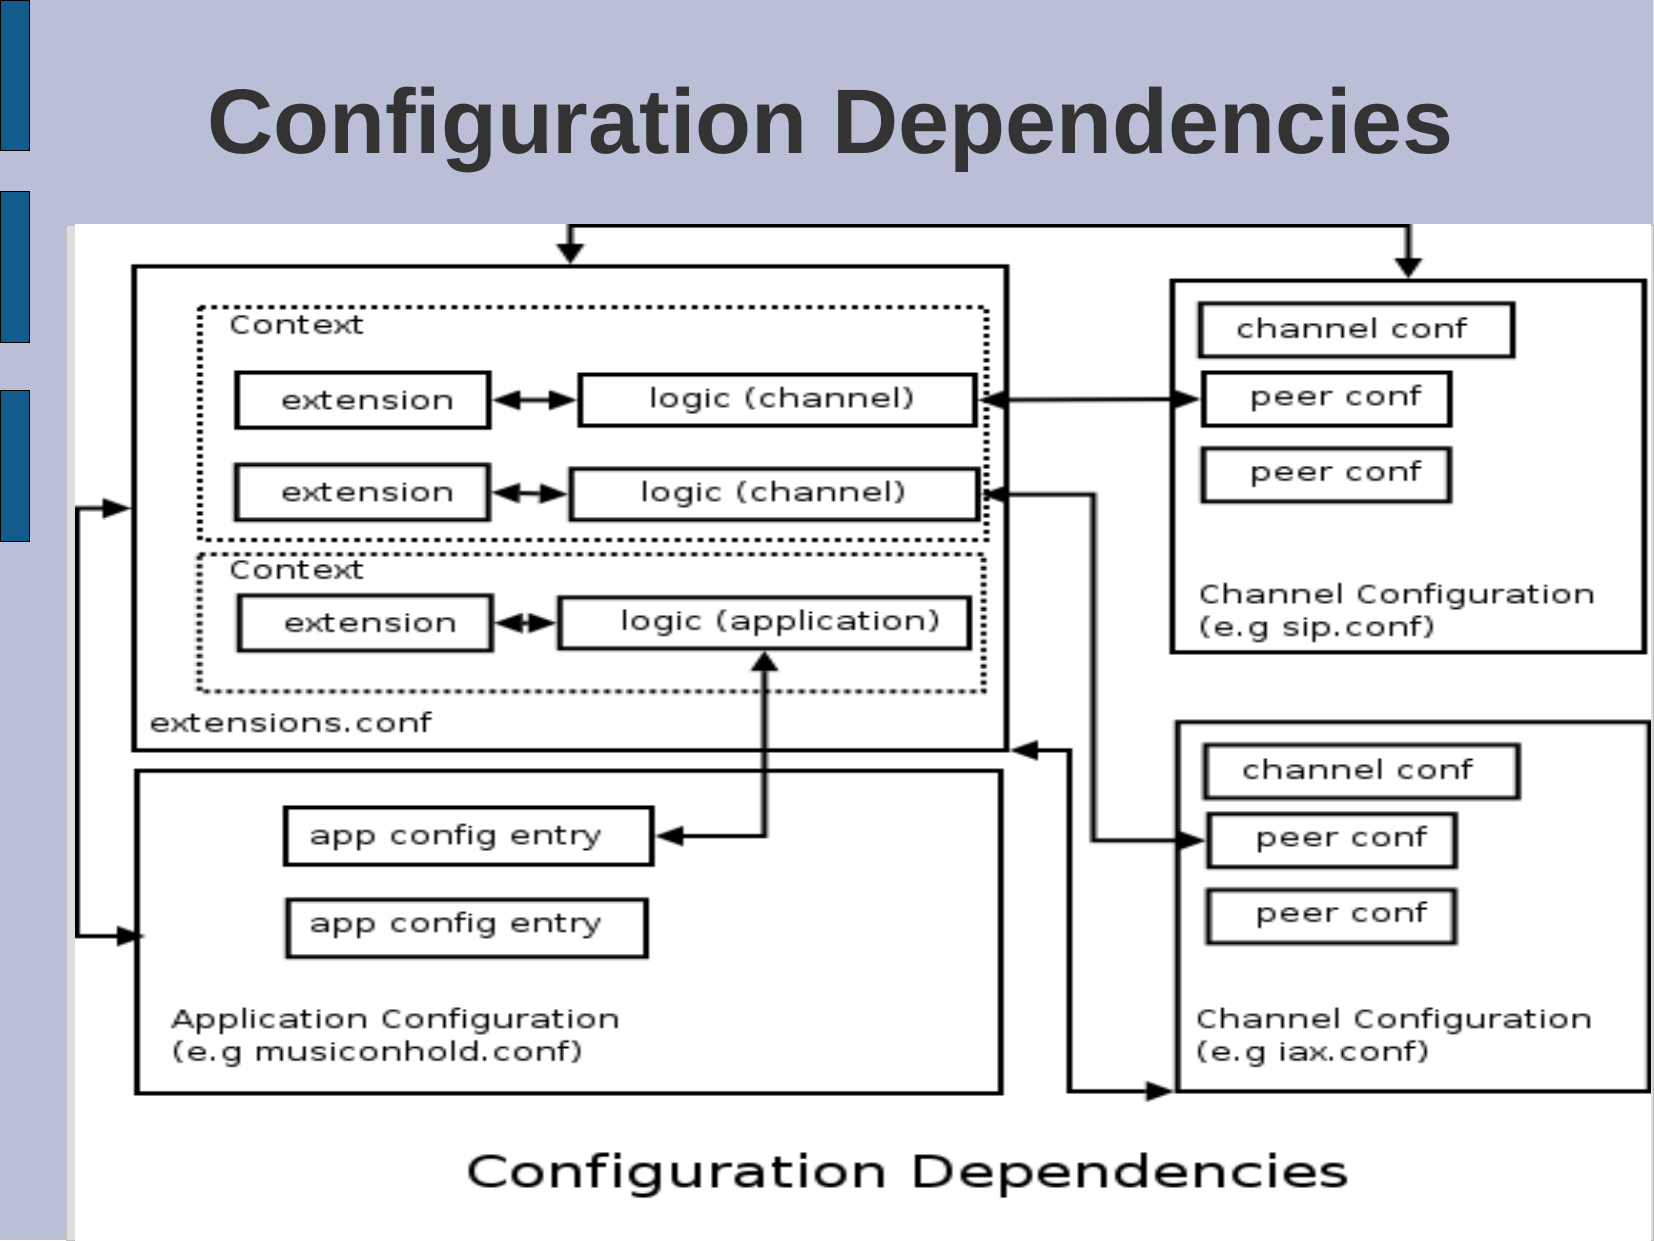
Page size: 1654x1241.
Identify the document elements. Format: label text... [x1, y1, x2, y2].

title Configuration Dependencies [125, 17, 1538, 224]
picture [75, 224, 1651, 1241]
